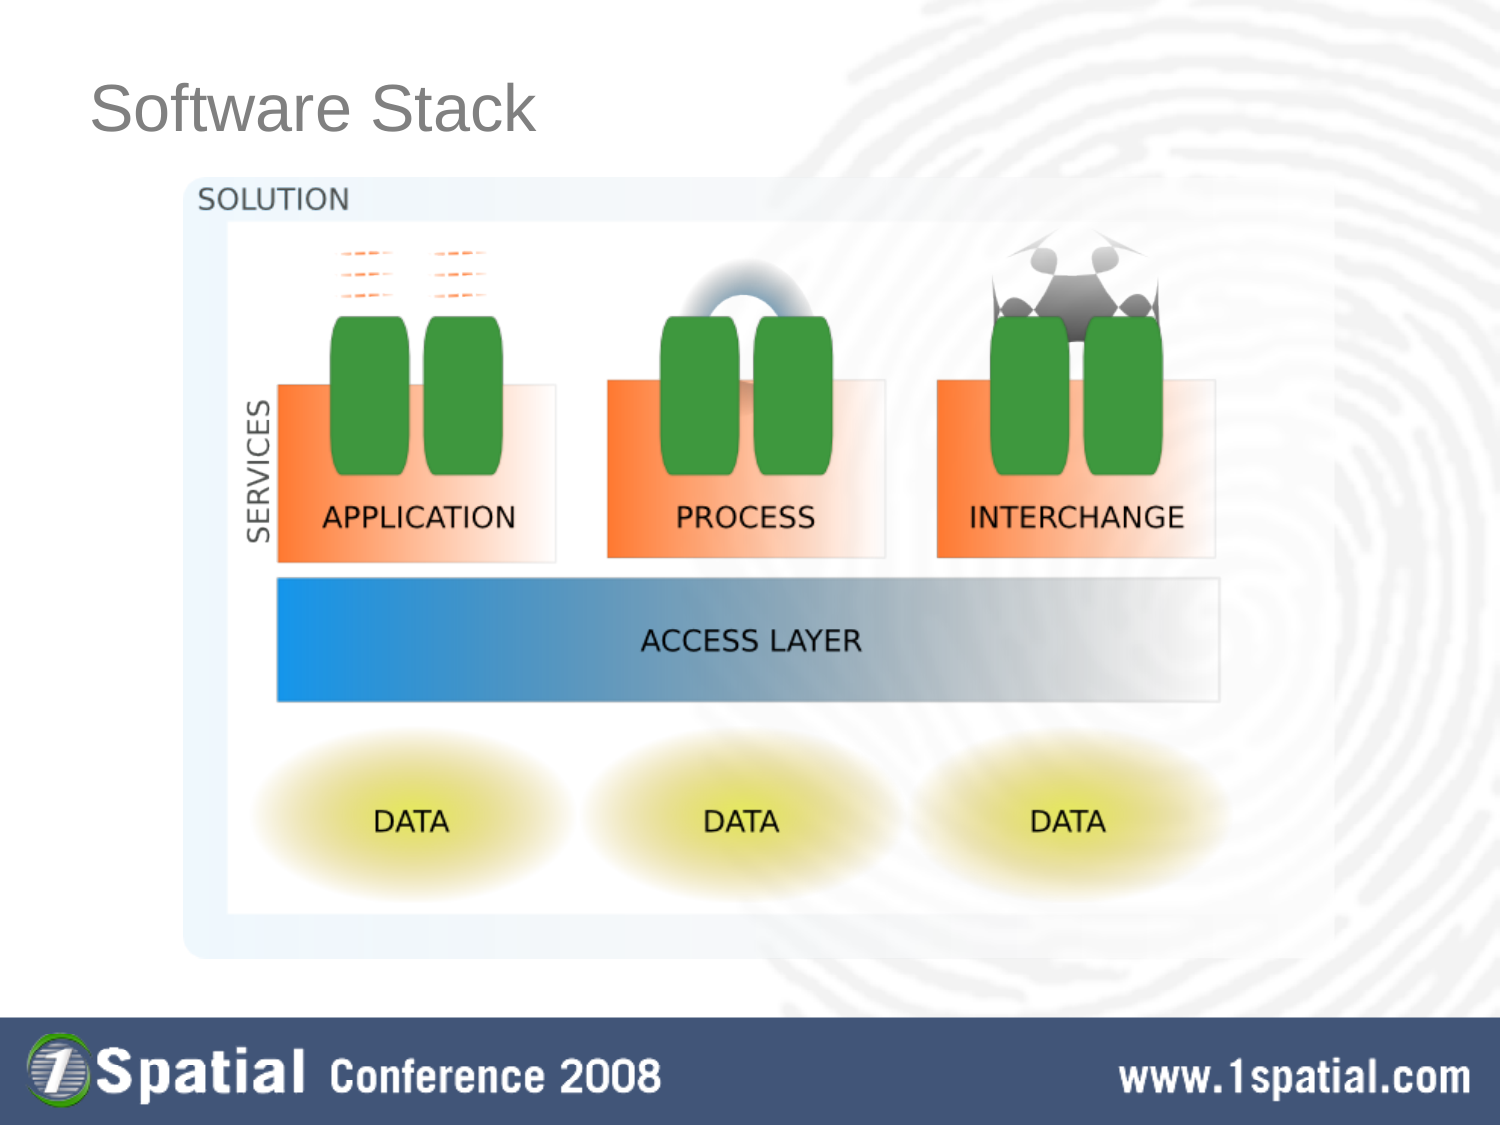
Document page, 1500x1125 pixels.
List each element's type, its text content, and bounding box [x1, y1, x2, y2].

picture [183, 177, 1335, 959]
title Software Stack [89, 47, 1148, 173]
